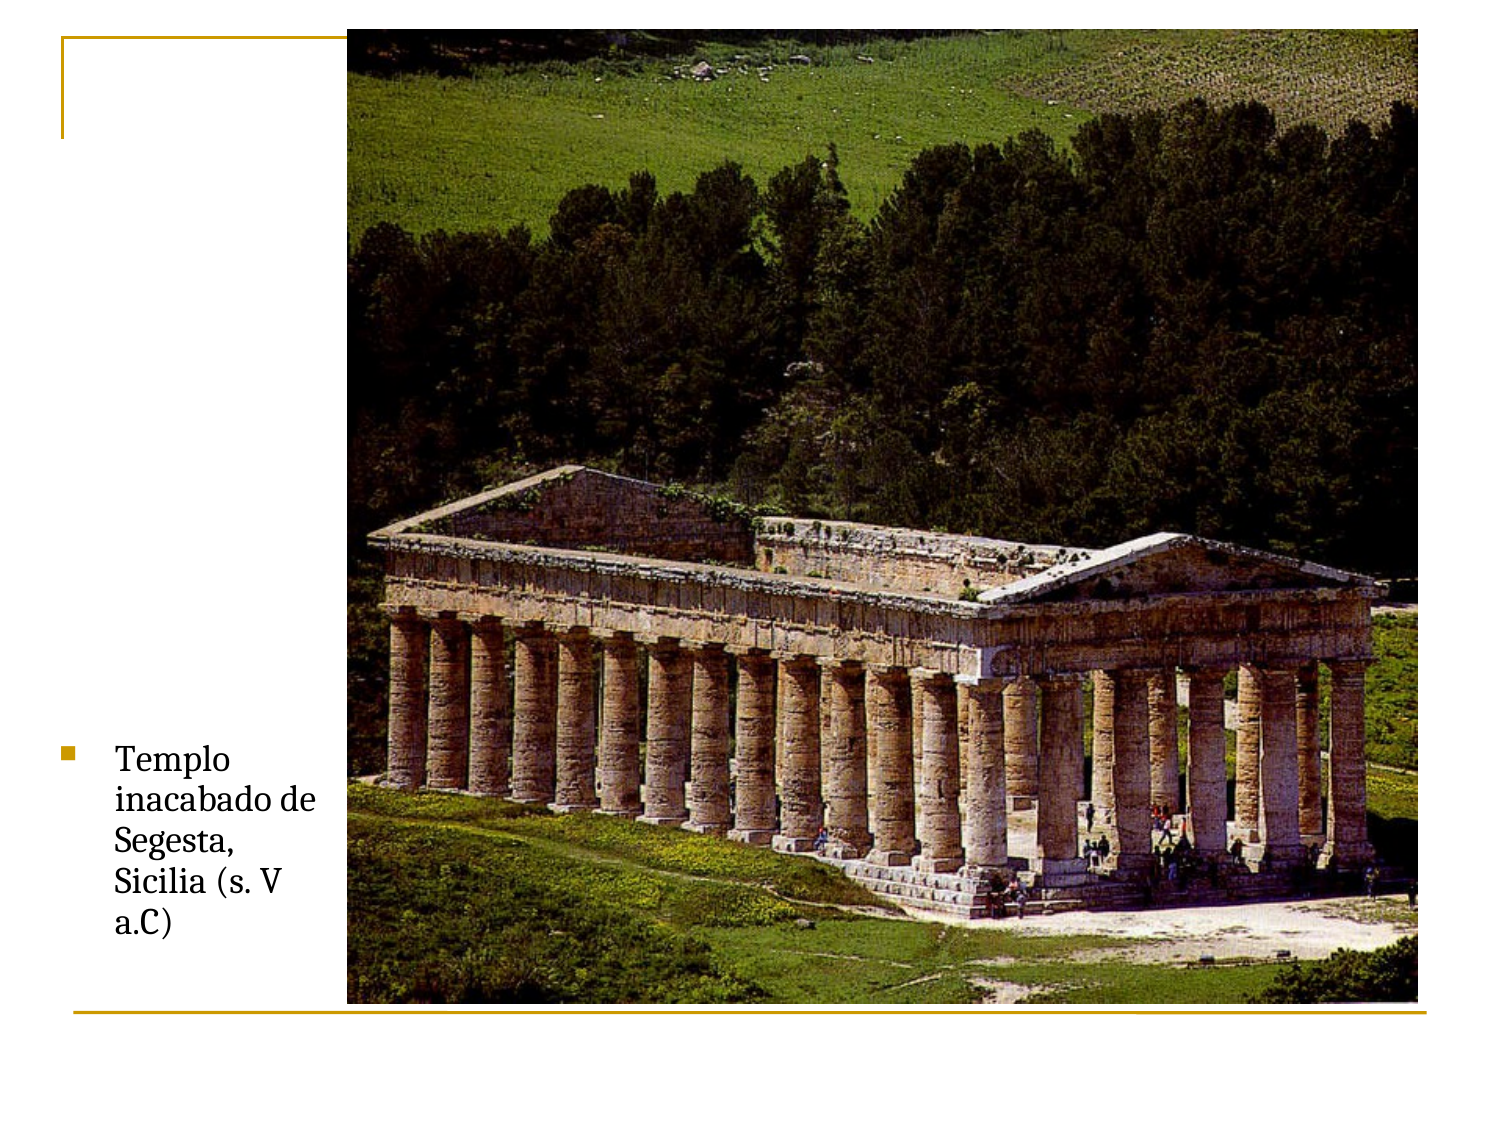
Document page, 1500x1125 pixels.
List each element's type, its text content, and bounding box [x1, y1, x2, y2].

list Templo inacabado de Segesta, Sicilia (s. V a.C) [59, 738, 325, 1034]
picture [347, 29, 1418, 1004]
